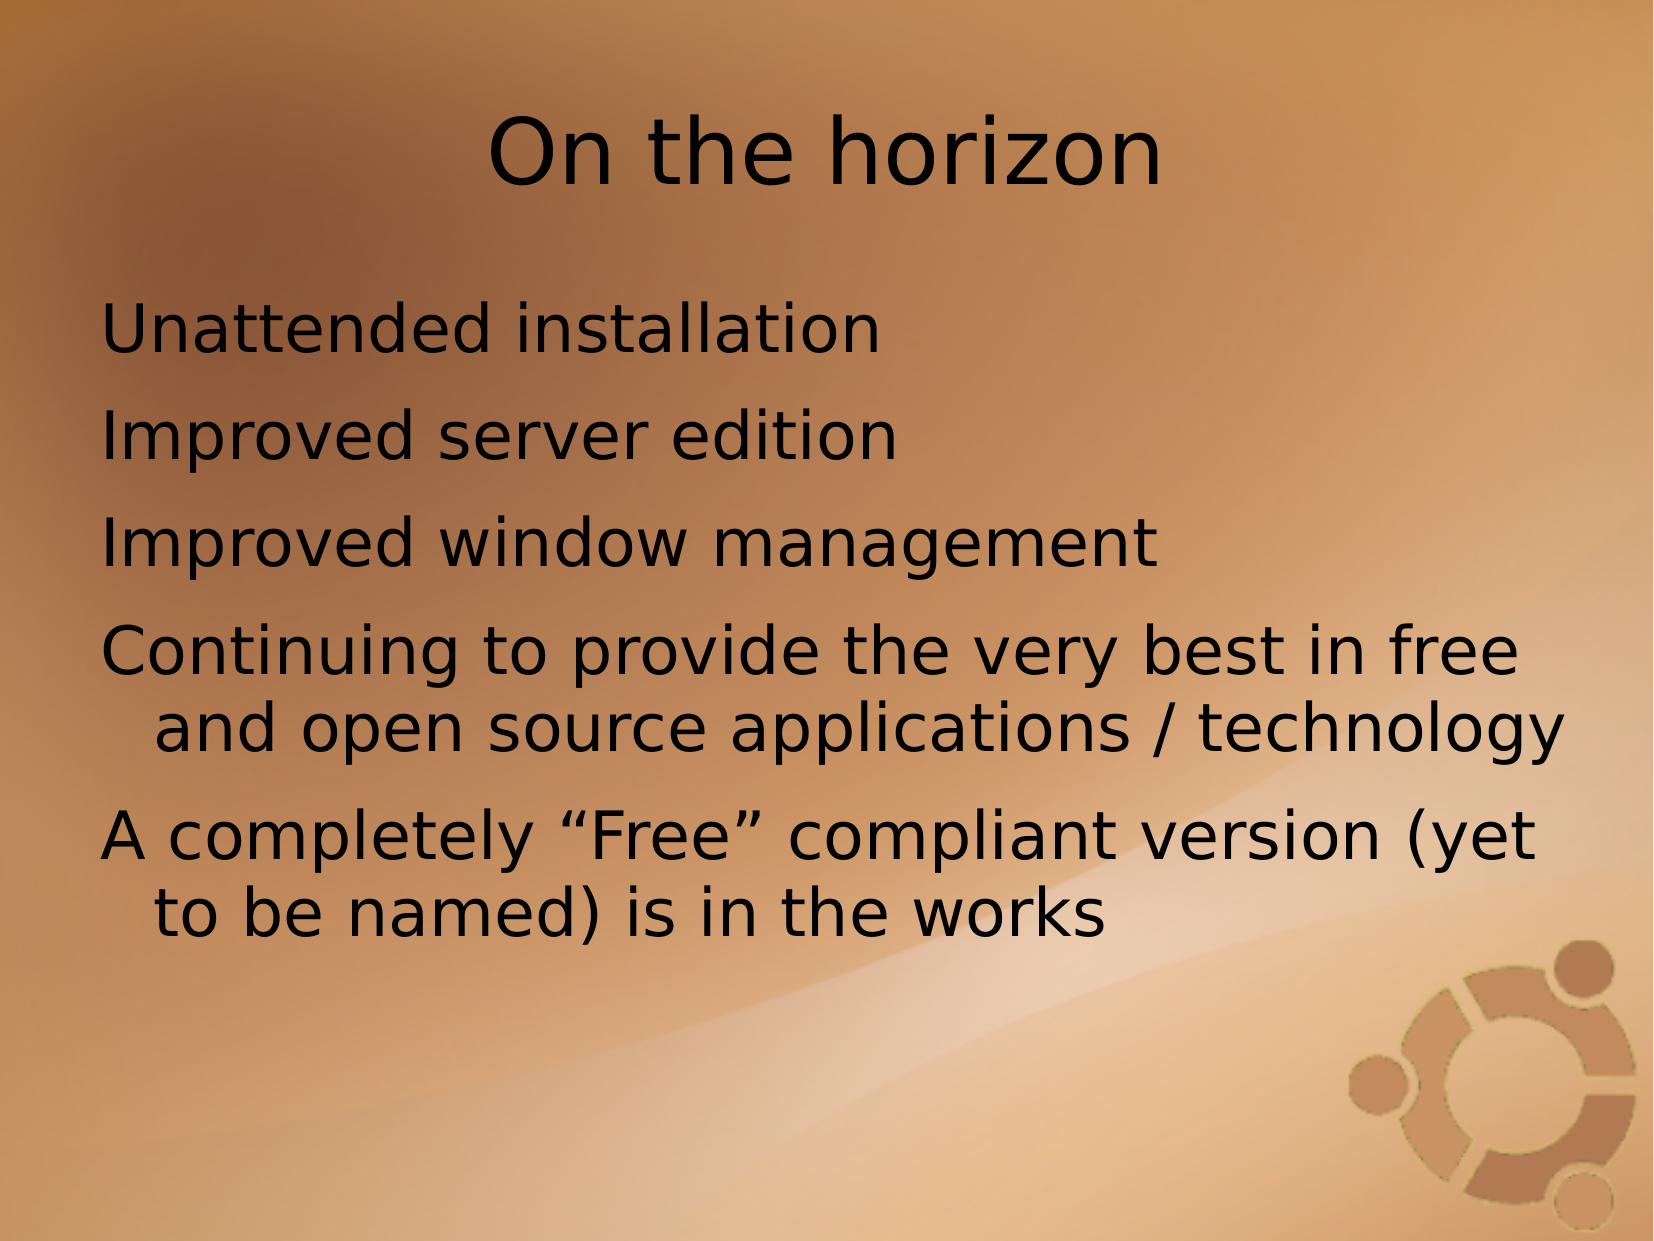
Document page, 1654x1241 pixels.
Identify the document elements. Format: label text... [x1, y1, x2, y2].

list Unattended installation Improved server edition Improved window management Continuing to provide the very best in free and open source applications / technology A completely “Free” compliant version (yet to be named) is in the works [82, 290, 1571, 1094]
picture [0, 0, 1654, 1241]
title On the horizon [82, 56, 1571, 250]
